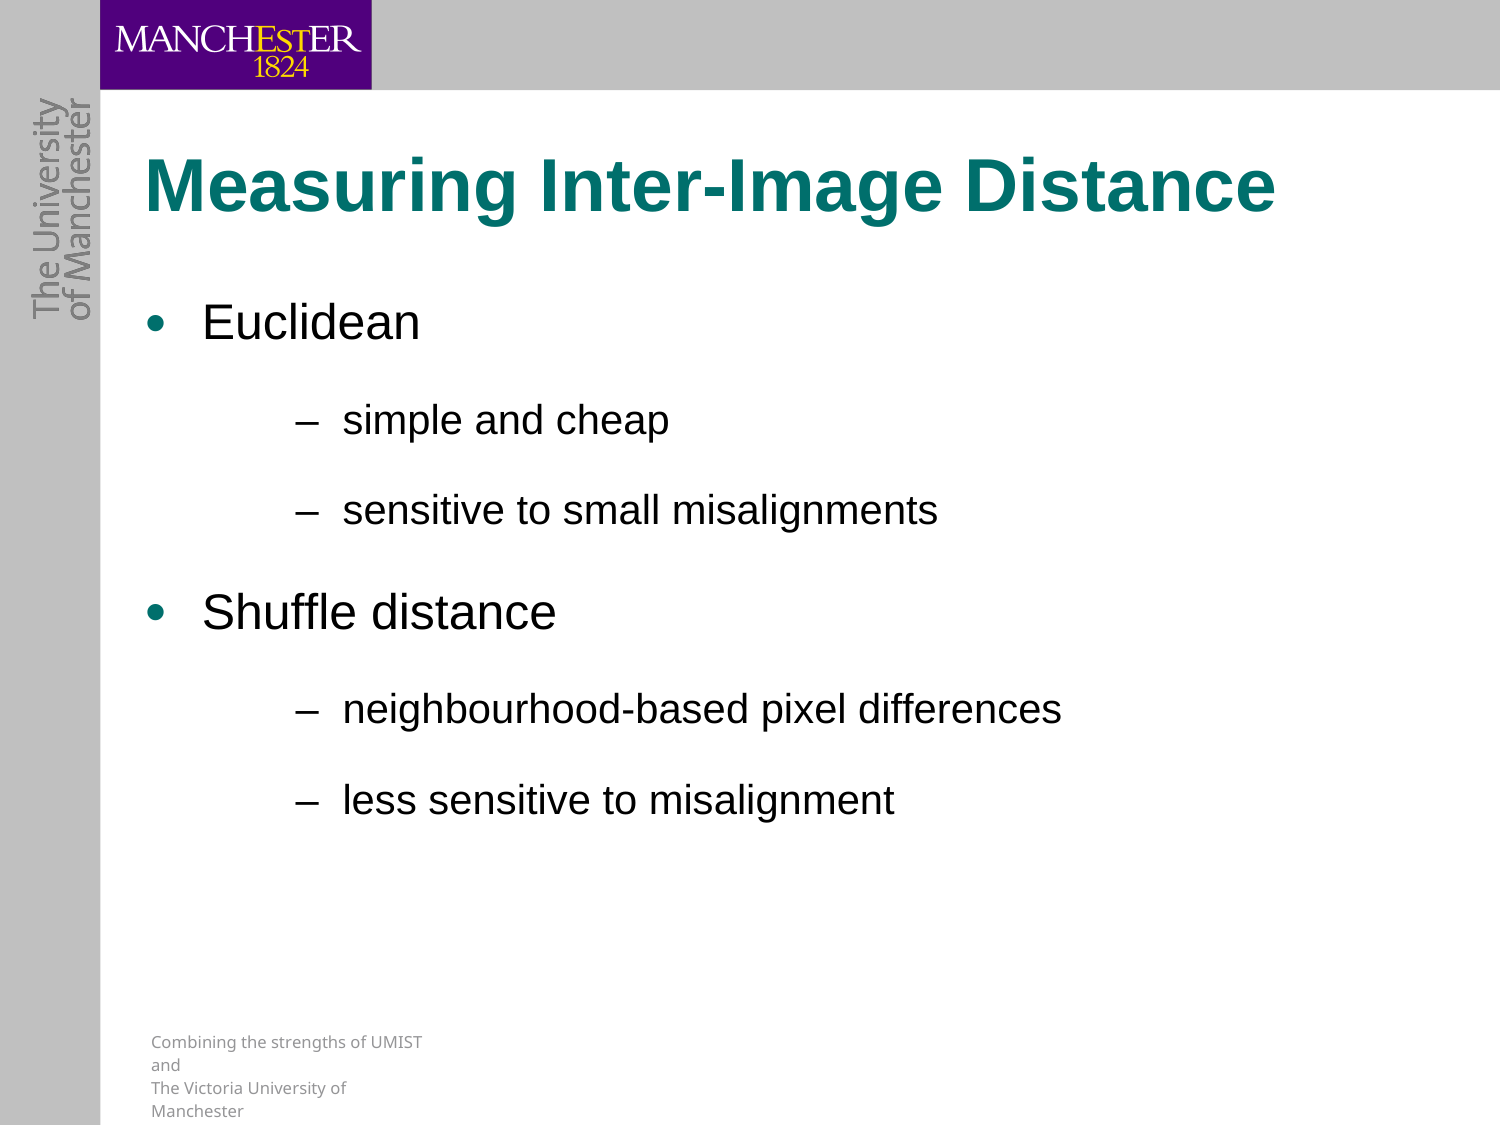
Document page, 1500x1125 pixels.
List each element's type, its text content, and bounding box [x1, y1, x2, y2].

title Measuring Inter-Image Distance [129, 120, 1406, 251]
picture [0, 0, 372, 320]
list Euclidean simple and cheap sensitive to small misalignments Shuffle distance neighbourhood-based pixel differences less sensitive to misalignment [130, 259, 1407, 1012]
